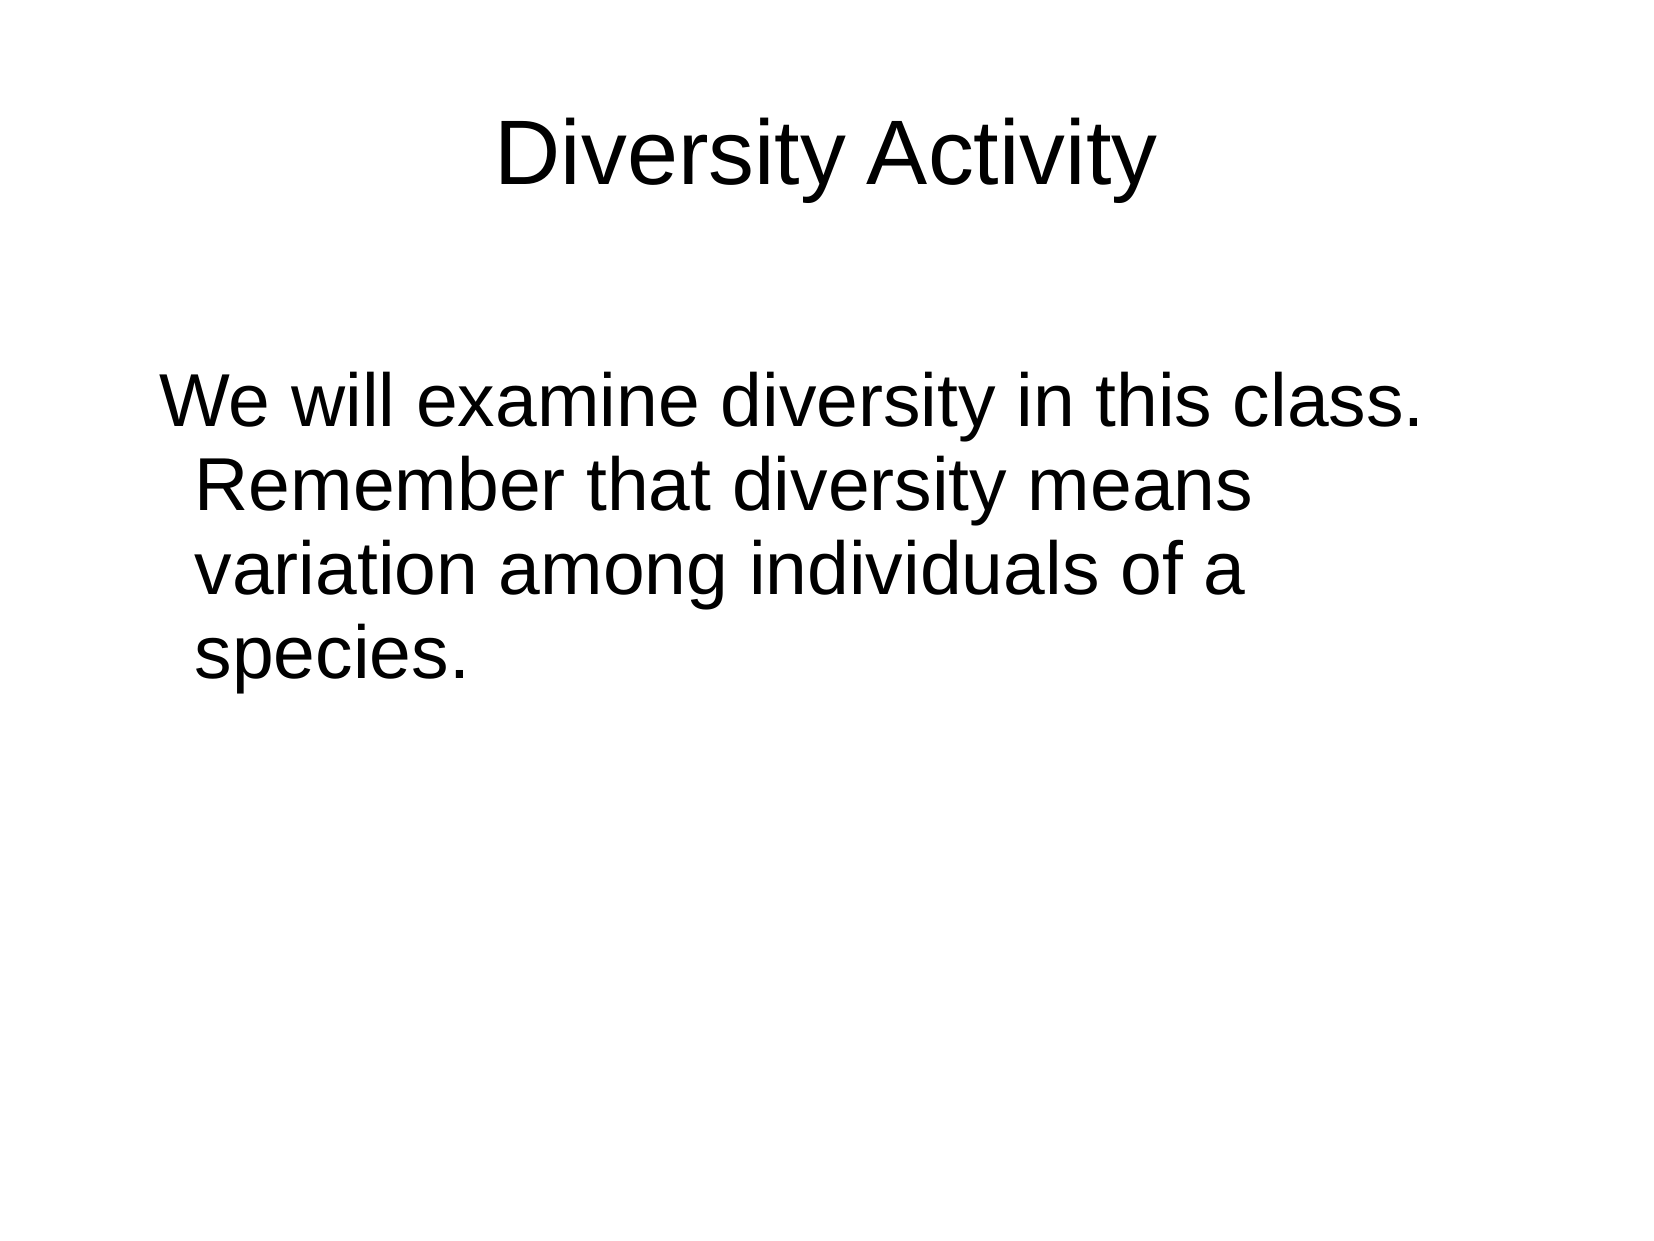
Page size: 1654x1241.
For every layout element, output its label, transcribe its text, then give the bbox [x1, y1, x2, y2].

title Diversity Activity [82, 49, 1571, 257]
list We will examine diversity in this class. Remember that diversity means variation among individuals of a species. [124, 358, 1530, 1088]
